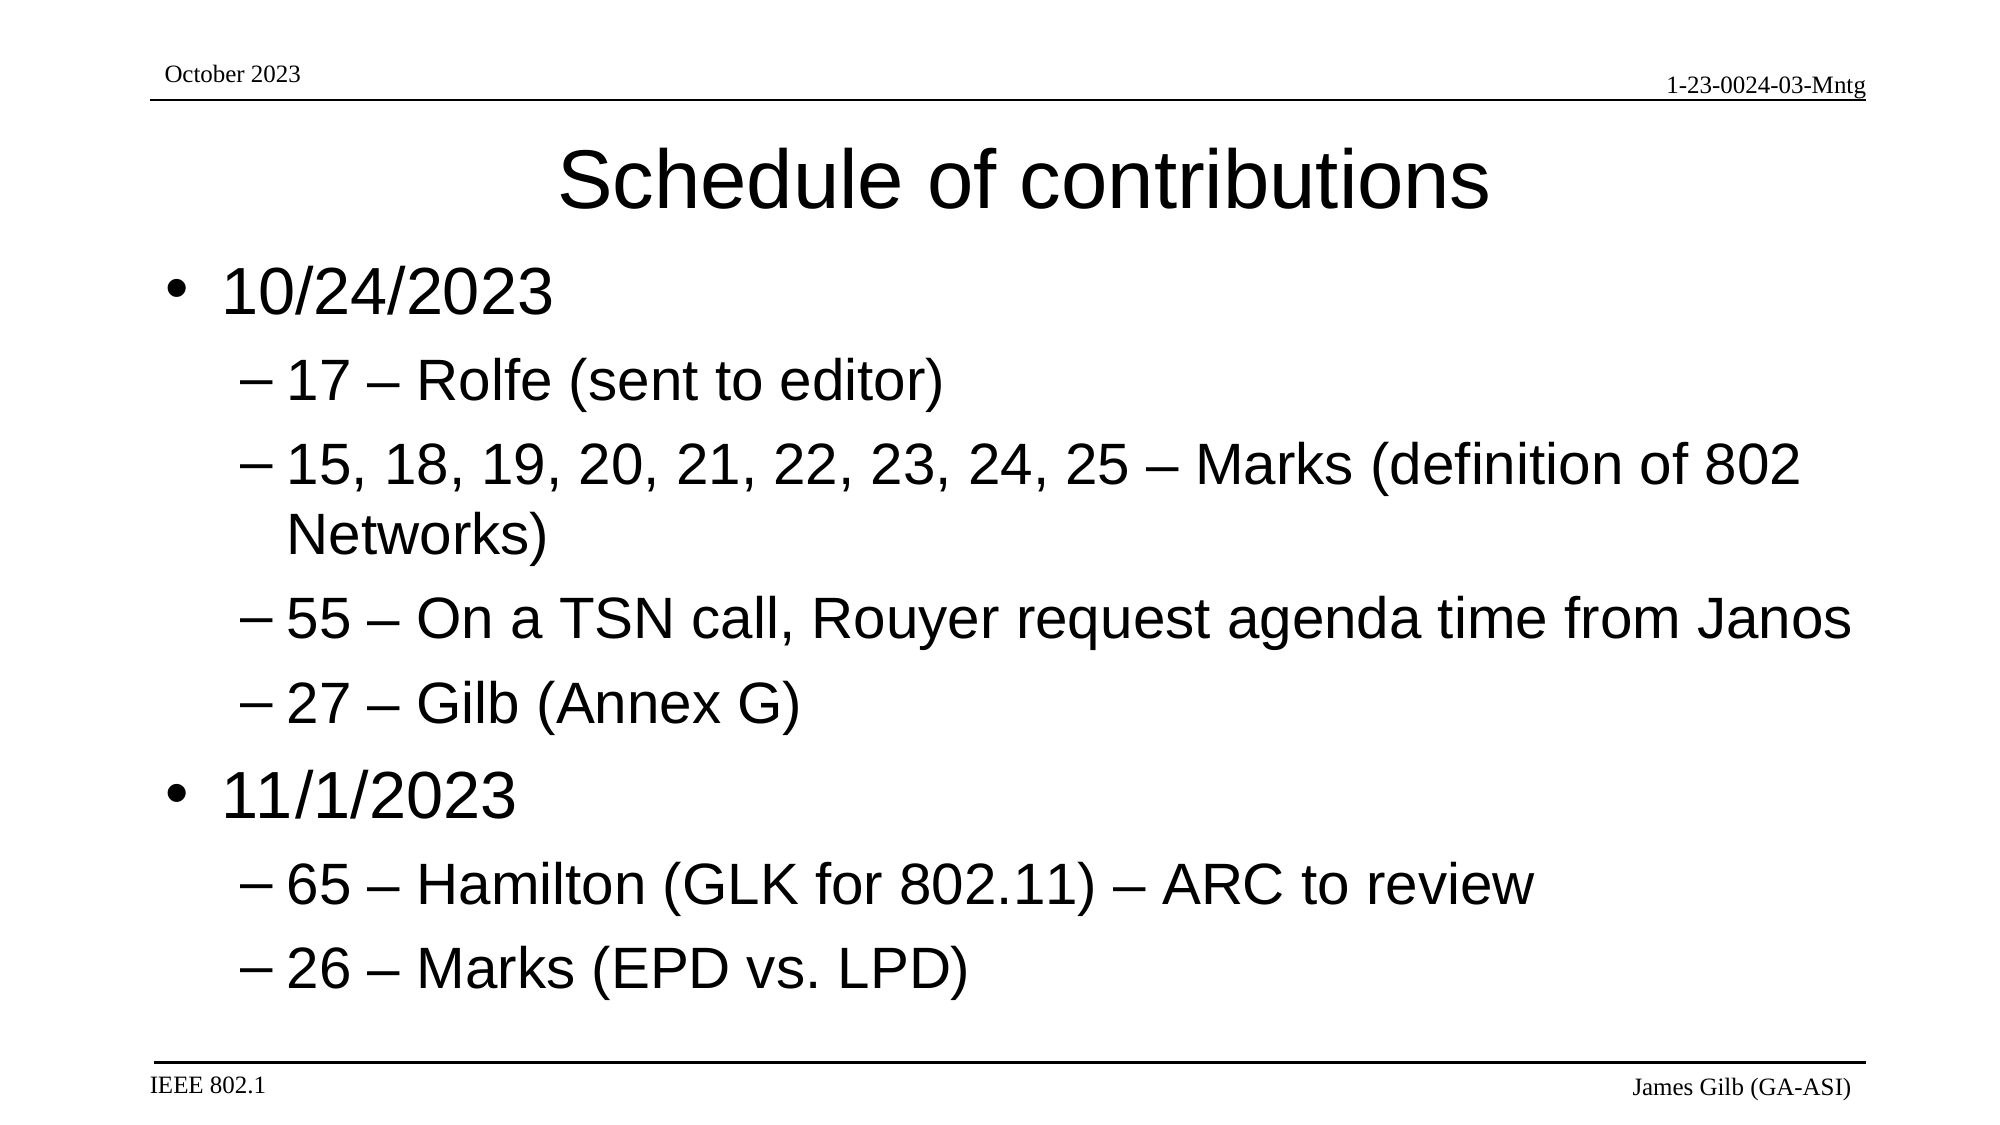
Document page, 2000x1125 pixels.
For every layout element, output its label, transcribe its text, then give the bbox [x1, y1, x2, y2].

list 10/24/2023 17 – Rolfe (sent to editor) 15, 18, 19, 20, 21, 22, 23, 24, 25 – Marks (definition of 802 Networks) 55 – On a TSN call, Rouyer request agenda time from Janos 27 – Gilb (Annex G) 11/1/2023 65 – Hamilton (GLK for 802.11) – ARC to review 26 – Marks (EPD vs. LPD) [149, 239, 1900, 1051]
title Schedule of contributions [149, 112, 1900, 238]
